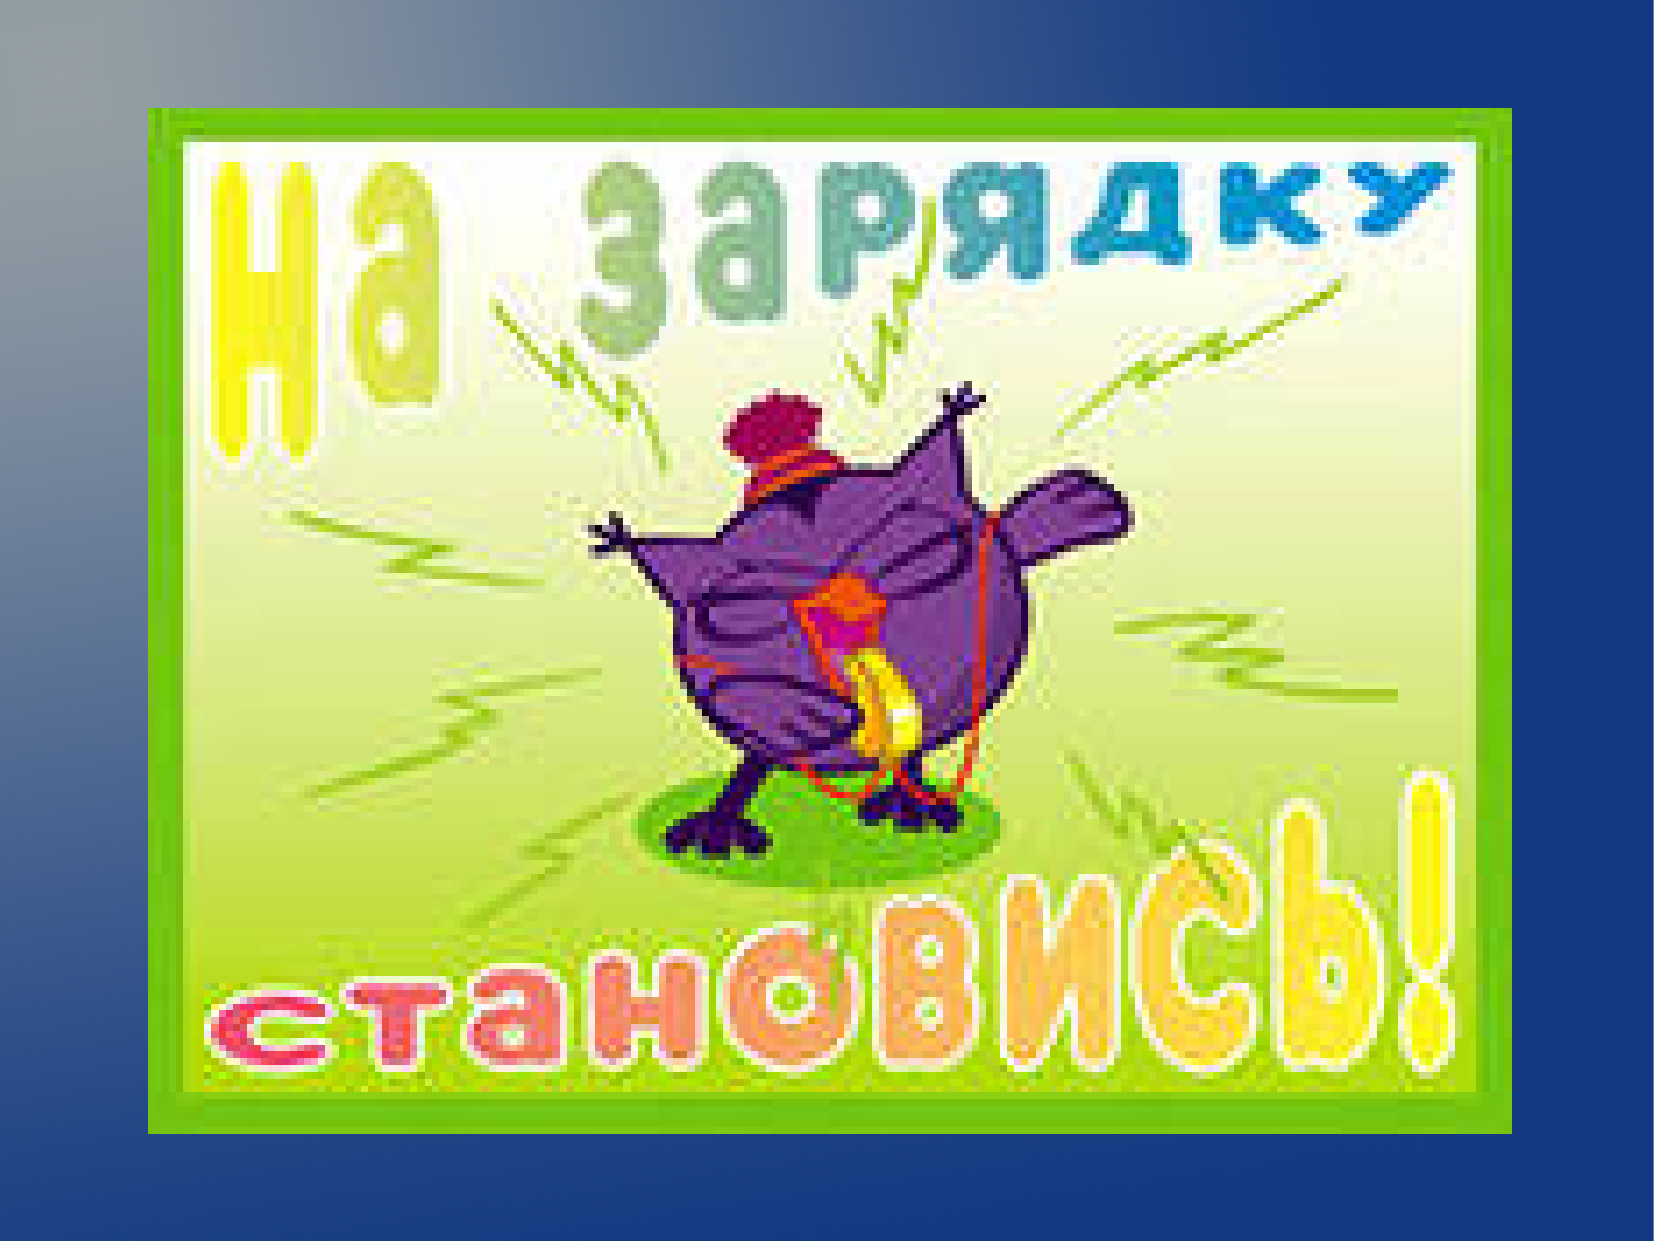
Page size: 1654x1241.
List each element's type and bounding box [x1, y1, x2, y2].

picture [148, 108, 1512, 1134]
